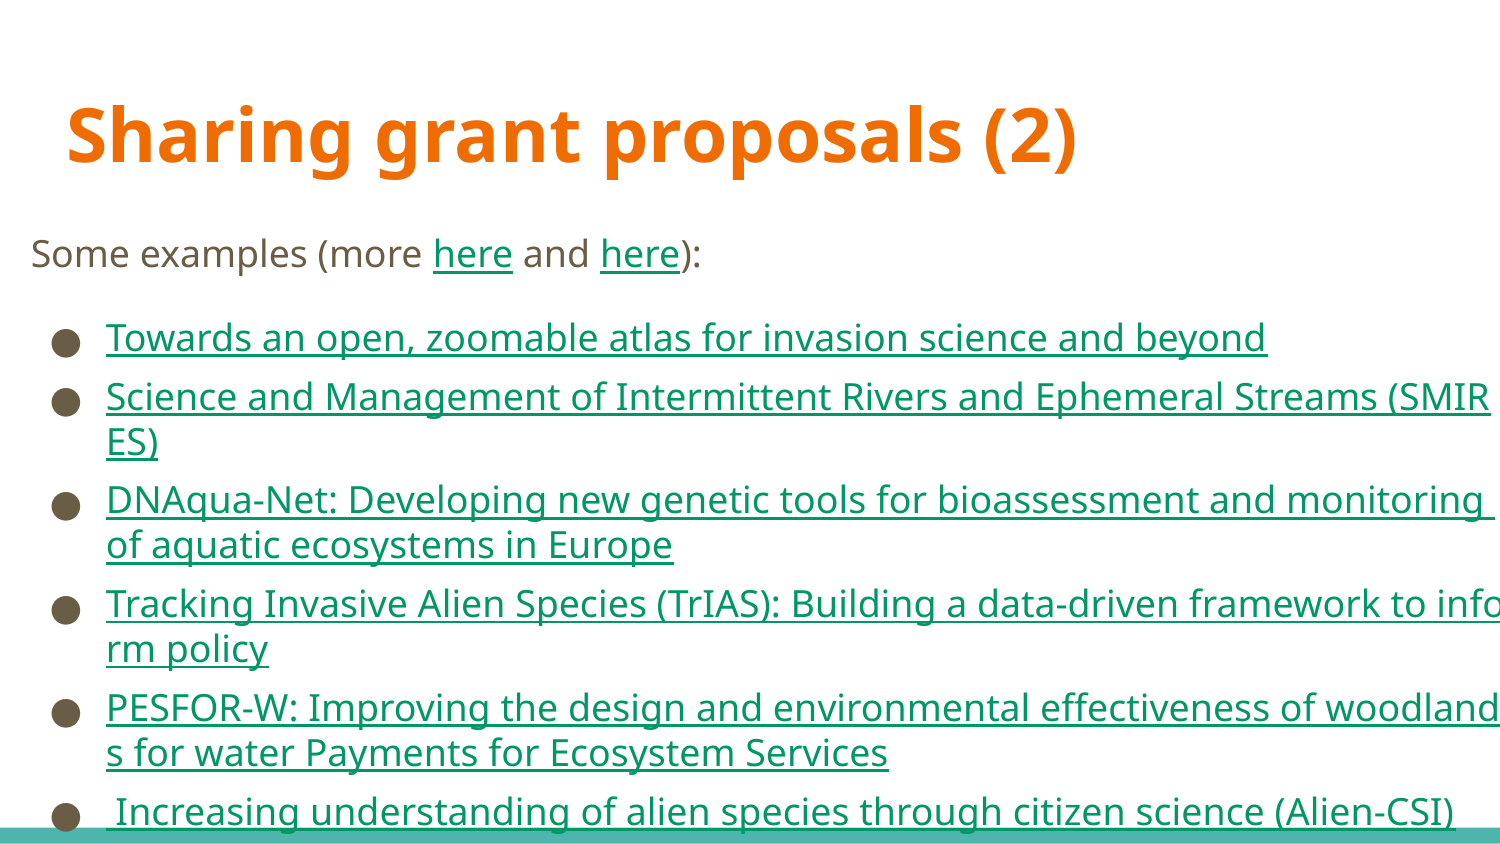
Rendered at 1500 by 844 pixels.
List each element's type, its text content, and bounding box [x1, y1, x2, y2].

list Some examples (more here and here): Towards an open, zoomable atlas for invasion science and beyond Science and Management of Intermittent Rivers and Ephemeral Streams (SMIRES) DNAqua-Net: Developing new genetic tools for bioassessment and monitoring of aquatic ecosystems in Europe Tracking Invasive Alien Species (TrIAS): Building a data-driven framework to inform policy PESFOR-W: Improving the design and environmental effectiveness of woodlands for water Payments for Ecosystem Services Increasing understanding of alien species through citizen science (Alien-CSI) [15, 207, 1500, 713]
title Sharing grant proposals (2) [51, 72, 1449, 207]
